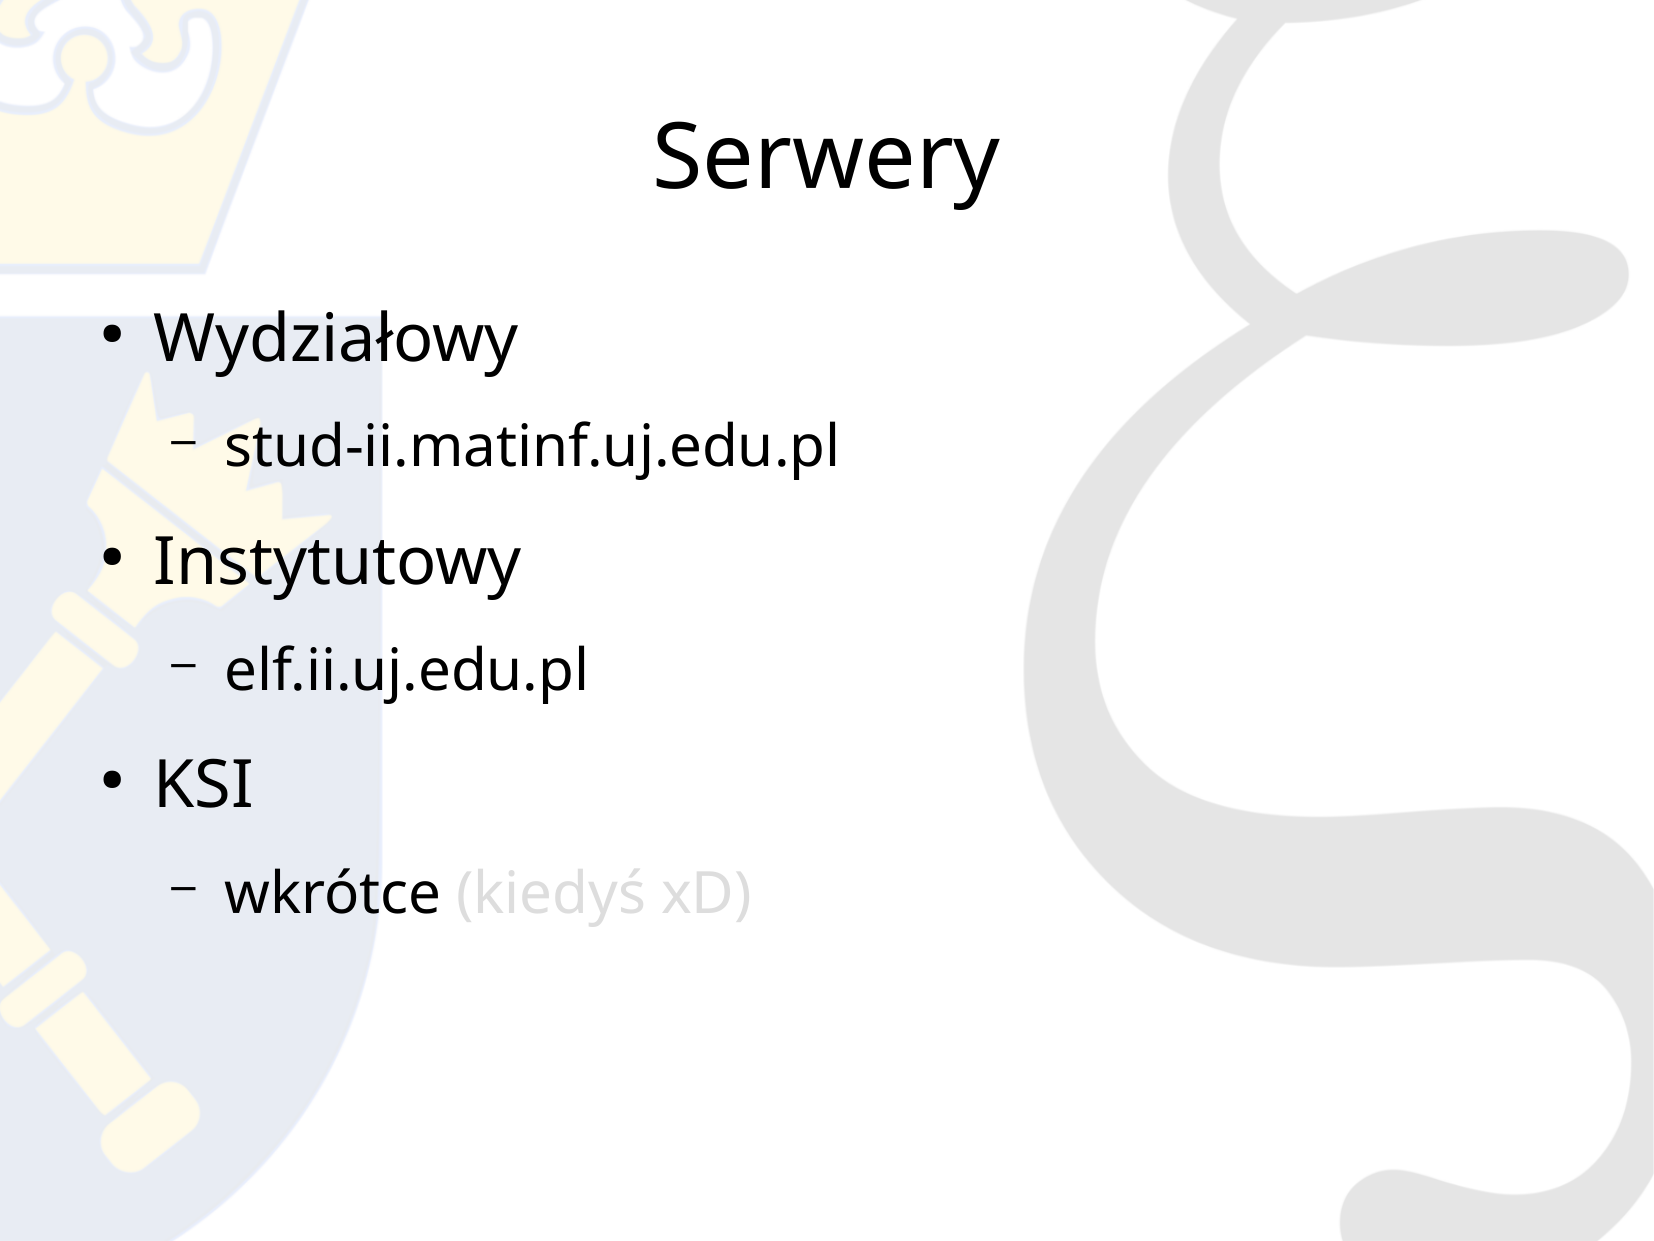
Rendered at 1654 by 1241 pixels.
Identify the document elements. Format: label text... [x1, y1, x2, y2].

picture [0, 0, 1654, 1241]
list Wydziałowy stud-ii.matinf.uj.edu.pl Instytutowy elf.ii.uj.edu.pl KSI wkrótce (kiedyś xD) [82, 290, 1571, 1010]
title Serwery [82, 49, 1571, 257]
